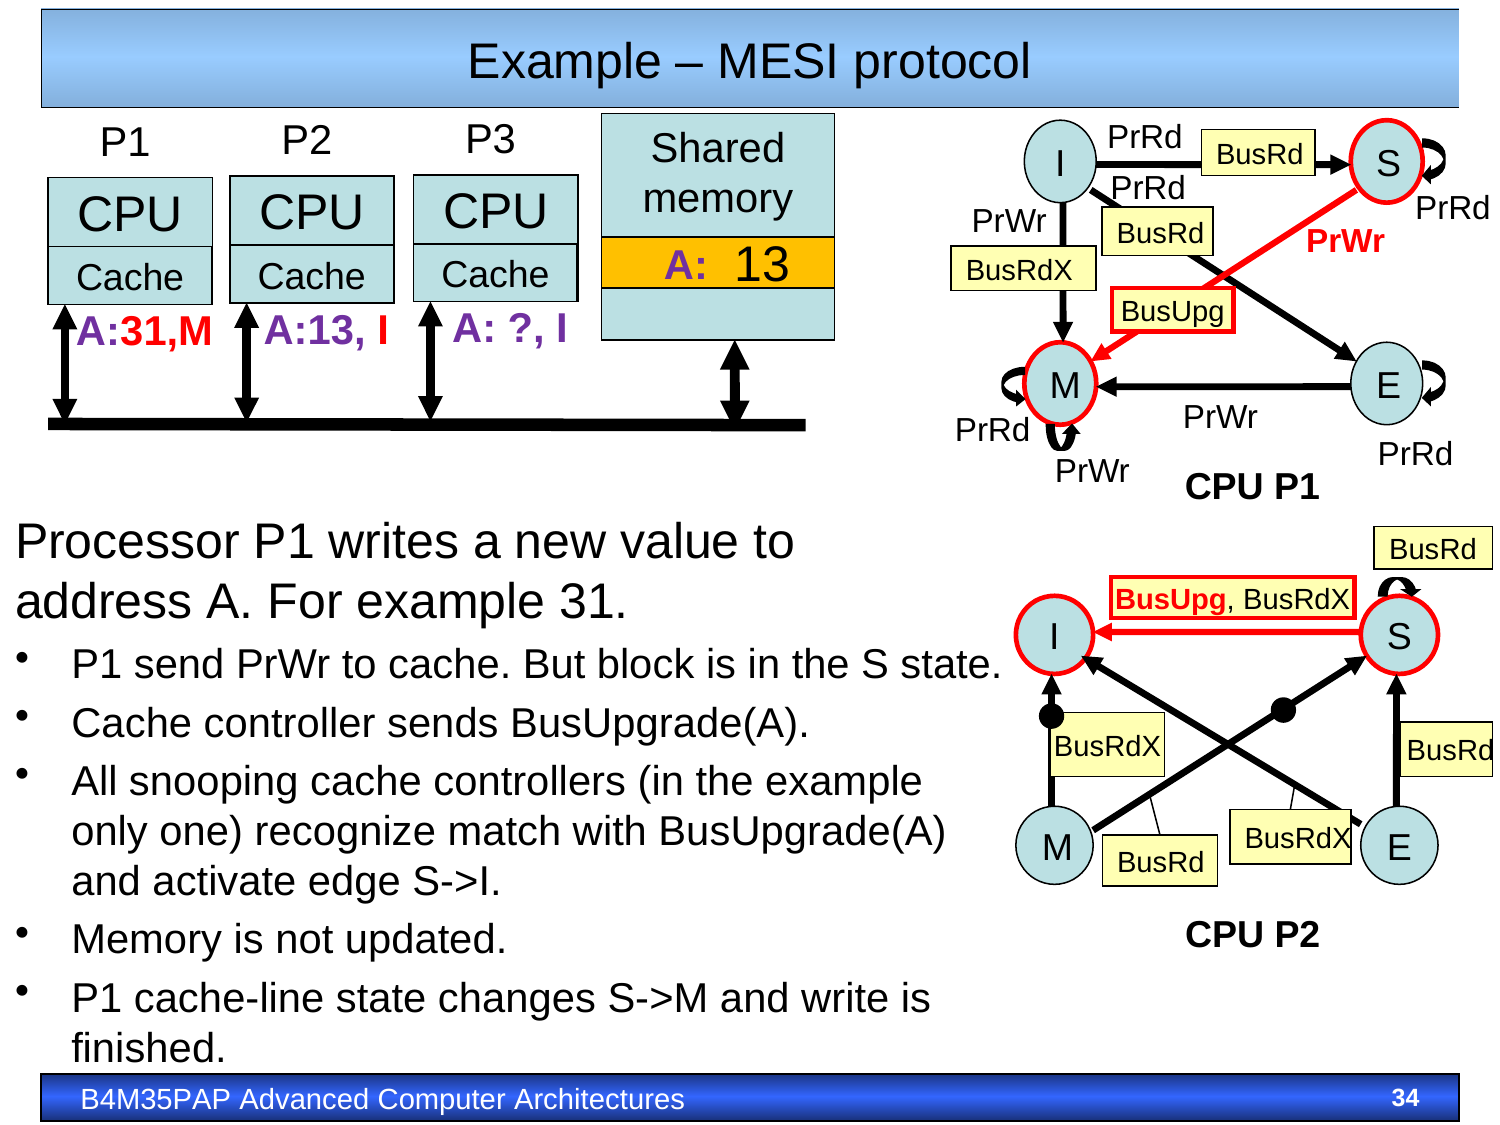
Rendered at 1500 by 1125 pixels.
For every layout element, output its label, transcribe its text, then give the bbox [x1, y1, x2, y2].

text_box CPU P1 [1170, 457, 1355, 515]
text_box BusRd [1101, 214, 1213, 256]
text_box BusRdX [950, 246, 1097, 291]
text_box BusUpg, BusRdX [1110, 577, 1355, 618]
text_box [1378, 577, 1420, 596]
text_box S [1360, 595, 1439, 674]
text_box I [1015, 595, 1094, 674]
text_box Processor P1 writes a new value to address A. For example 31. P1 send PrWr to cache. But block is in the S state. Cache controller sends BusUpgrade(A). All snooping cache controllers (in the example only one) recognize match with BusUpgrade(A) and activate edge S->I. Memory is not updated. P1 cache-line state changes S->M and write is finished. [0, 501, 1023, 994]
text_box BusRdX [1229, 809, 1351, 864]
text_box I [1024, 120, 1058, 191]
text_box PrRd [1058, 159, 1248, 214]
text_box [1039, 704, 1064, 729]
text_box P1 [83, 108, 167, 172]
text_box BusUpg [1112, 287, 1234, 332]
title Example – MESI protocol [41, 8, 1459, 108]
text_box BusRdX [1050, 712, 1165, 777]
text_box 13 [705, 223, 805, 299]
text_box A: ?, I [437, 293, 583, 359]
text_box PrWr [1151, 387, 1290, 488]
text_box [1422, 361, 1445, 405]
text_box Cache [413, 243, 578, 302]
text_box BusRd [1244, 129, 1315, 176]
text_box A: [638, 230, 724, 296]
text_box BusRd [1373, 526, 1493, 570]
text_box PrRd [1400, 178, 1500, 234]
text_box PrRd [1359, 424, 1472, 480]
text_box Shared memory [601, 289, 835, 340]
text_box PrWr [1291, 211, 1423, 312]
text_box [1422, 139, 1445, 178]
text_box BusRd [1102, 834, 1218, 886]
text_box BusRd [1400, 722, 1493, 777]
text_box CPU P2 [1170, 906, 1355, 964]
text_box A:31,M [61, 296, 228, 362]
text_box [805, 237, 835, 289]
text_box M [1015, 806, 1094, 885]
text_box Cache [48, 246, 212, 305]
text_box CPU [413, 174, 578, 243]
text_box CPU [48, 177, 213, 296]
text_box S [1350, 120, 1423, 203]
text_box PrRd [933, 400, 1046, 456]
text_box [601, 237, 638, 289]
text_box [1046, 424, 1079, 451]
text_box Cache [229, 245, 394, 303]
text_box CPU [229, 176, 395, 295]
text_box [1002, 367, 1025, 400]
text_box P3 [449, 108, 532, 170]
text_box P2 [265, 108, 349, 171]
text_box E [1350, 342, 1423, 424]
text_box Shared memory [601, 113, 835, 237]
text_box [1271, 698, 1296, 723]
text_box PrRd [1054, 108, 1244, 163]
text_box M [1024, 342, 1097, 425]
text_box PrWr [950, 441, 1234, 542]
text_box E [1360, 806, 1439, 885]
text_box PrWr [956, 191, 1062, 247]
text_box A:13, I [248, 295, 404, 361]
